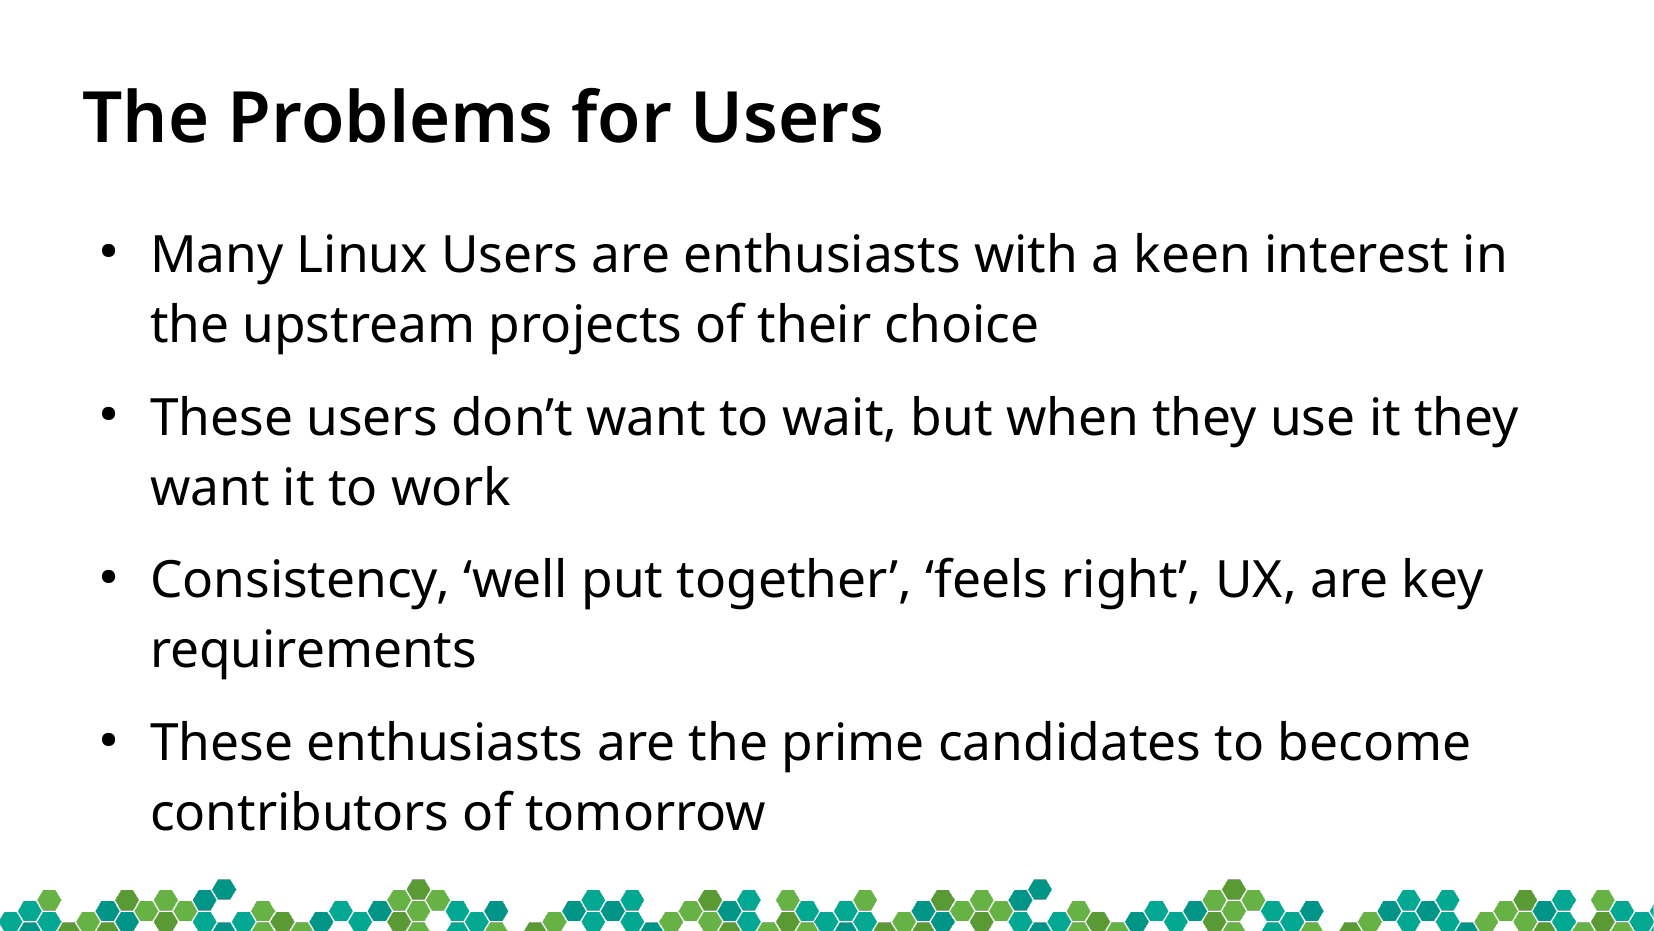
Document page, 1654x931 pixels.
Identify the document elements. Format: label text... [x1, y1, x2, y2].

picture [0, 871, 1654, 931]
title The Problems for Users [82, 37, 1571, 193]
list Many Linux Users are enthusiasts with a keen interest in the upstream projects of their choice These users don’t want to wait, but when they use it they want it to work Consistency, ‘well put together’, ‘feels right’, UX, are key requirements These enthusiasts are the prime candidates to become contributors of tomorrow [82, 217, 1571, 851]
